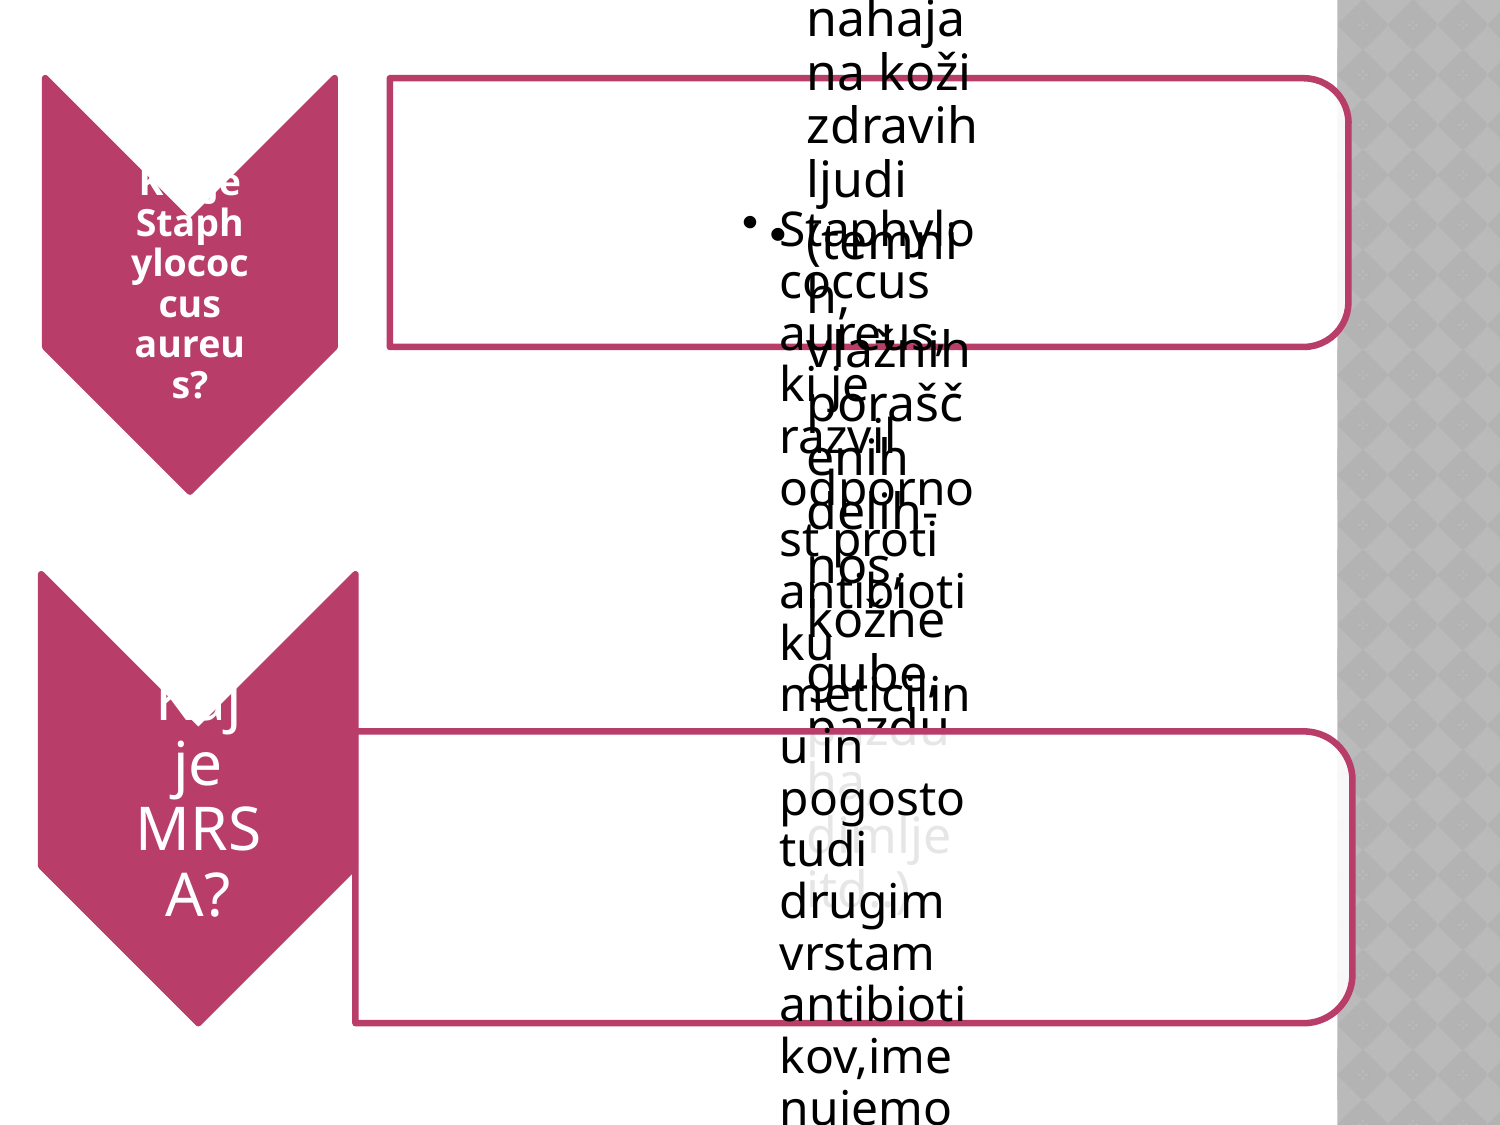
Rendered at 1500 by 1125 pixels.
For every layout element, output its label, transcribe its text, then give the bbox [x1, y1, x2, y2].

text_box Kaj je Staphylococcus aureus? [45, 78, 335, 492]
text_box Staphylococcus aureus, ki je razvil odpornost proti antibiotiku meticilinu in pogosto tudi drugim vrstam antibiotikov,imenujemo »proti meticilinu odporen Staphylococcus aureus« – MRSA. [355, 731, 1353, 1024]
text_box Kaj je MRSA? [41, 574, 356, 1024]
text_box Staphylococcus aureus je bakterija, ki se pogosto nahaja na koži zdravih ljudi (temnih, vlažnih poraščenih delih-nos, kožne gube, pazduha, dimlje itd..) [389, 78, 1349, 347]
